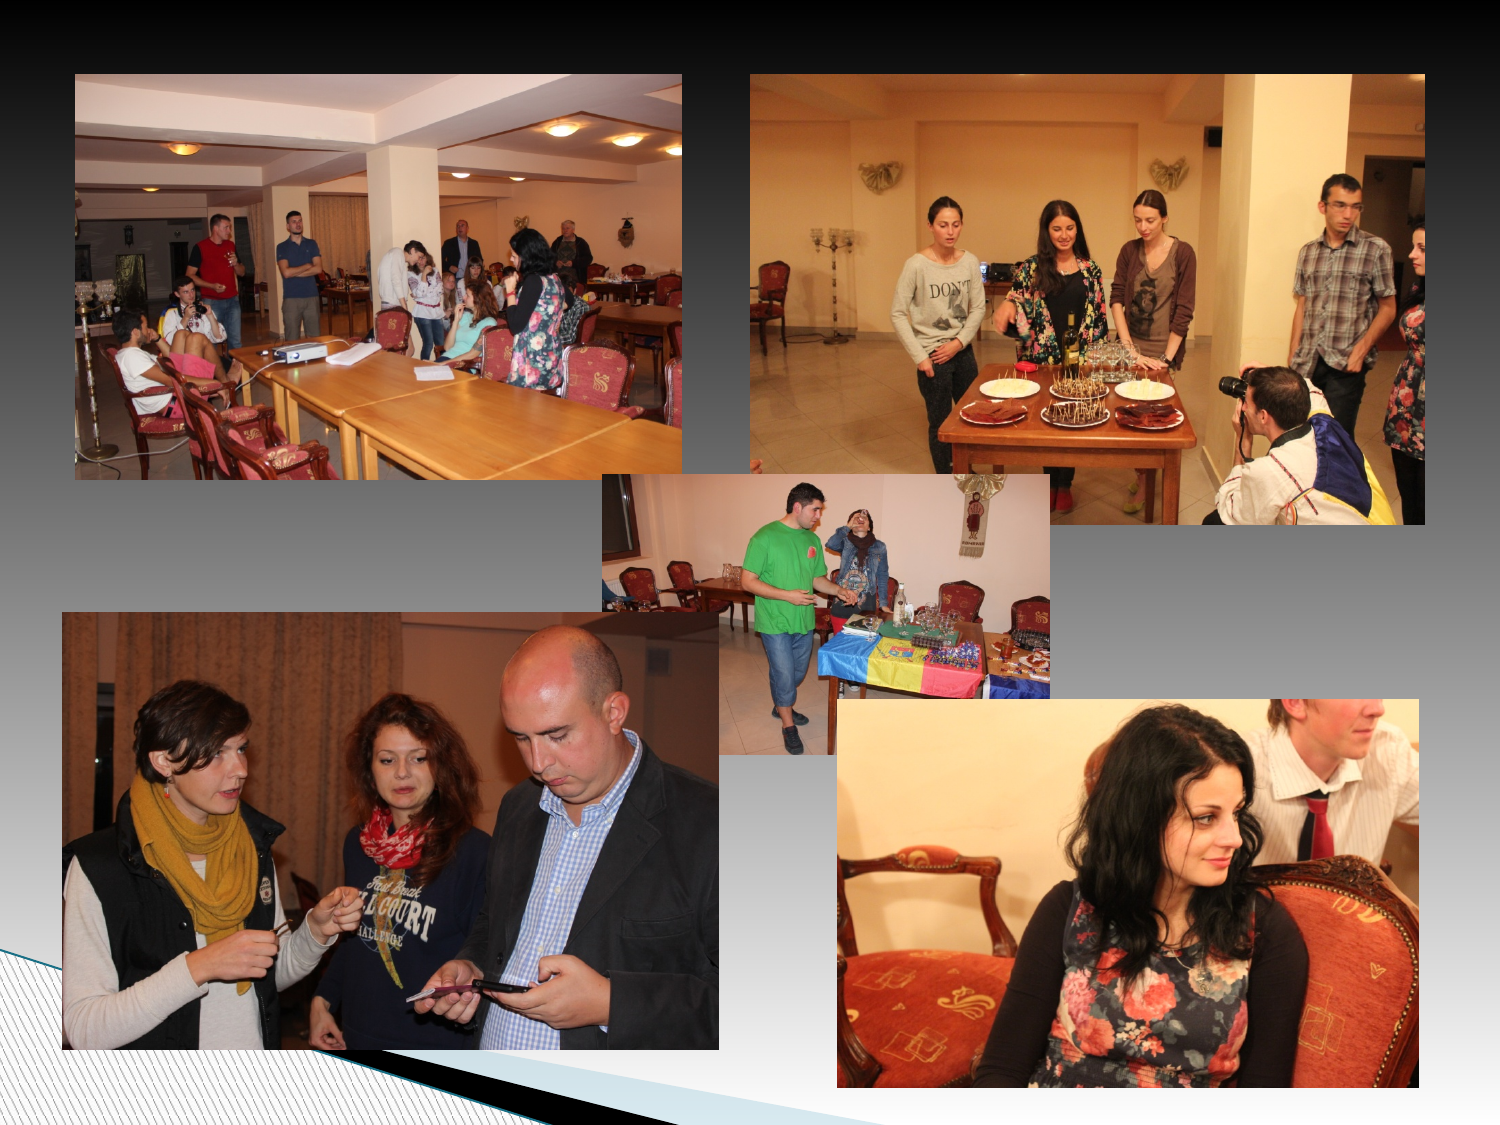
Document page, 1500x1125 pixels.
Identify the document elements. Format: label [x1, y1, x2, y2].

picture [0, 74, 1425, 1125]
title [75, 45, 1425, 233]
